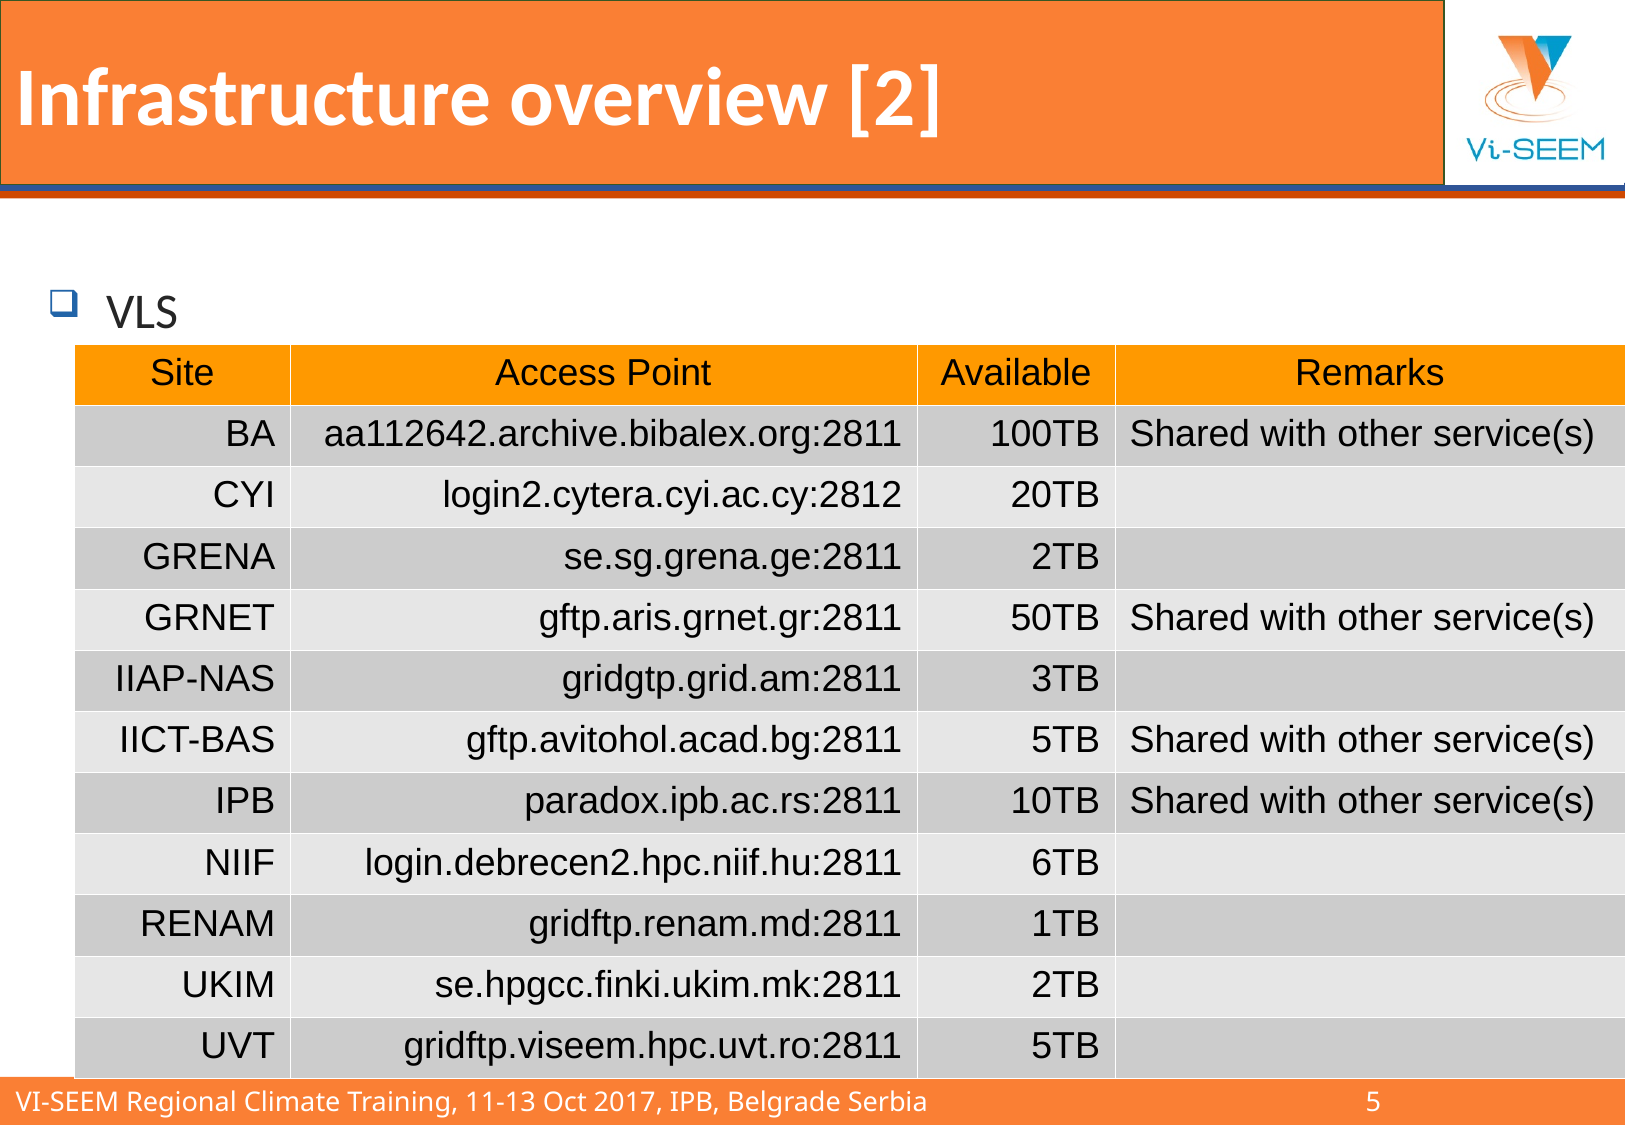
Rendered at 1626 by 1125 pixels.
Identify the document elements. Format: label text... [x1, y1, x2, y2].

table_cell 3TB [918, 651, 1115, 711]
table_cell 20TB [918, 467, 1115, 527]
table_cell 2TB [918, 528, 1115, 589]
table_header Available [918, 345, 1115, 405]
table_cell IPB [75, 773, 290, 833]
table_cell gridftp.renam.md:2811 [291, 895, 917, 956]
table_cell [1116, 834, 1625, 894]
table_cell login2.cytera.cyi.ac.cy:2812 [291, 467, 917, 527]
table_cell UVT [75, 1018, 290, 1078]
table_cell gridftp.viseem.hpc.uvt.ro:2811 [291, 1018, 917, 1078]
table_cell gftp.avitohol.acad.bg:2811 [291, 712, 917, 772]
table_cell UKIM [75, 957, 290, 1017]
table_cell [1116, 528, 1625, 589]
table_cell GRENA [75, 528, 290, 589]
table_cell NIIF [75, 834, 290, 894]
table_header Access Point [291, 345, 917, 405]
table_cell GRNET [75, 590, 290, 650]
table_cell [1116, 957, 1625, 1017]
table_cell [1116, 895, 1625, 956]
table_cell IICT-BAS [75, 712, 290, 772]
table_cell 2TB [918, 957, 1115, 1017]
table_cell [1116, 651, 1625, 711]
table_cell se.hpgcc.finki.ukim.mk:2811 [291, 957, 917, 1017]
table_cell Shared with other service(s) [1116, 590, 1625, 650]
table_cell se.sg.grena.ge:2811 [291, 528, 917, 589]
table_cell gridgtp.grid.am:2811 [291, 651, 917, 711]
table_header Site [75, 345, 290, 405]
footer VI-SEEM Regional Climate Training, 11-13 Oct 2017, IPB, Belgrade Serbia <number> [0, 1076, 1625, 1125]
table_header Remarks [1116, 345, 1625, 405]
table_cell gftp.aris.grnet.gr:2811 [291, 590, 917, 650]
table_cell RENAM [75, 895, 290, 956]
table_cell 50TB [918, 590, 1115, 650]
table_cell 100TB [918, 406, 1115, 466]
table_cell login.debrecen2.hpc.niif.hu:2811 [291, 834, 917, 894]
table_cell Shared with other service(s) [1116, 773, 1625, 833]
table_cell CYI [75, 467, 290, 527]
table_cell 1TB [918, 895, 1115, 956]
table_cell Shared with other service(s) [1116, 406, 1625, 466]
table_cell 5TB [918, 712, 1115, 772]
picture [1445, 0, 1624, 185]
table_cell 6TB [918, 834, 1115, 894]
table_cell [1116, 467, 1625, 527]
table_cell aa112642.archive.bibalex.org:2811 [291, 406, 917, 466]
table_cell 5TB [918, 1018, 1115, 1078]
table_cell 10TB [918, 773, 1115, 833]
table_cell Shared with other service(s) [1116, 712, 1625, 772]
title Infrastructure overview [2] [0, 0, 1445, 185]
table_cell IIAP-NAS [75, 651, 290, 711]
list VLS [31, 271, 1593, 1076]
table_cell paradox.ipb.ac.rs:2811 [291, 773, 917, 833]
table_cell BA [75, 406, 290, 466]
table_cell [1116, 1018, 1625, 1078]
